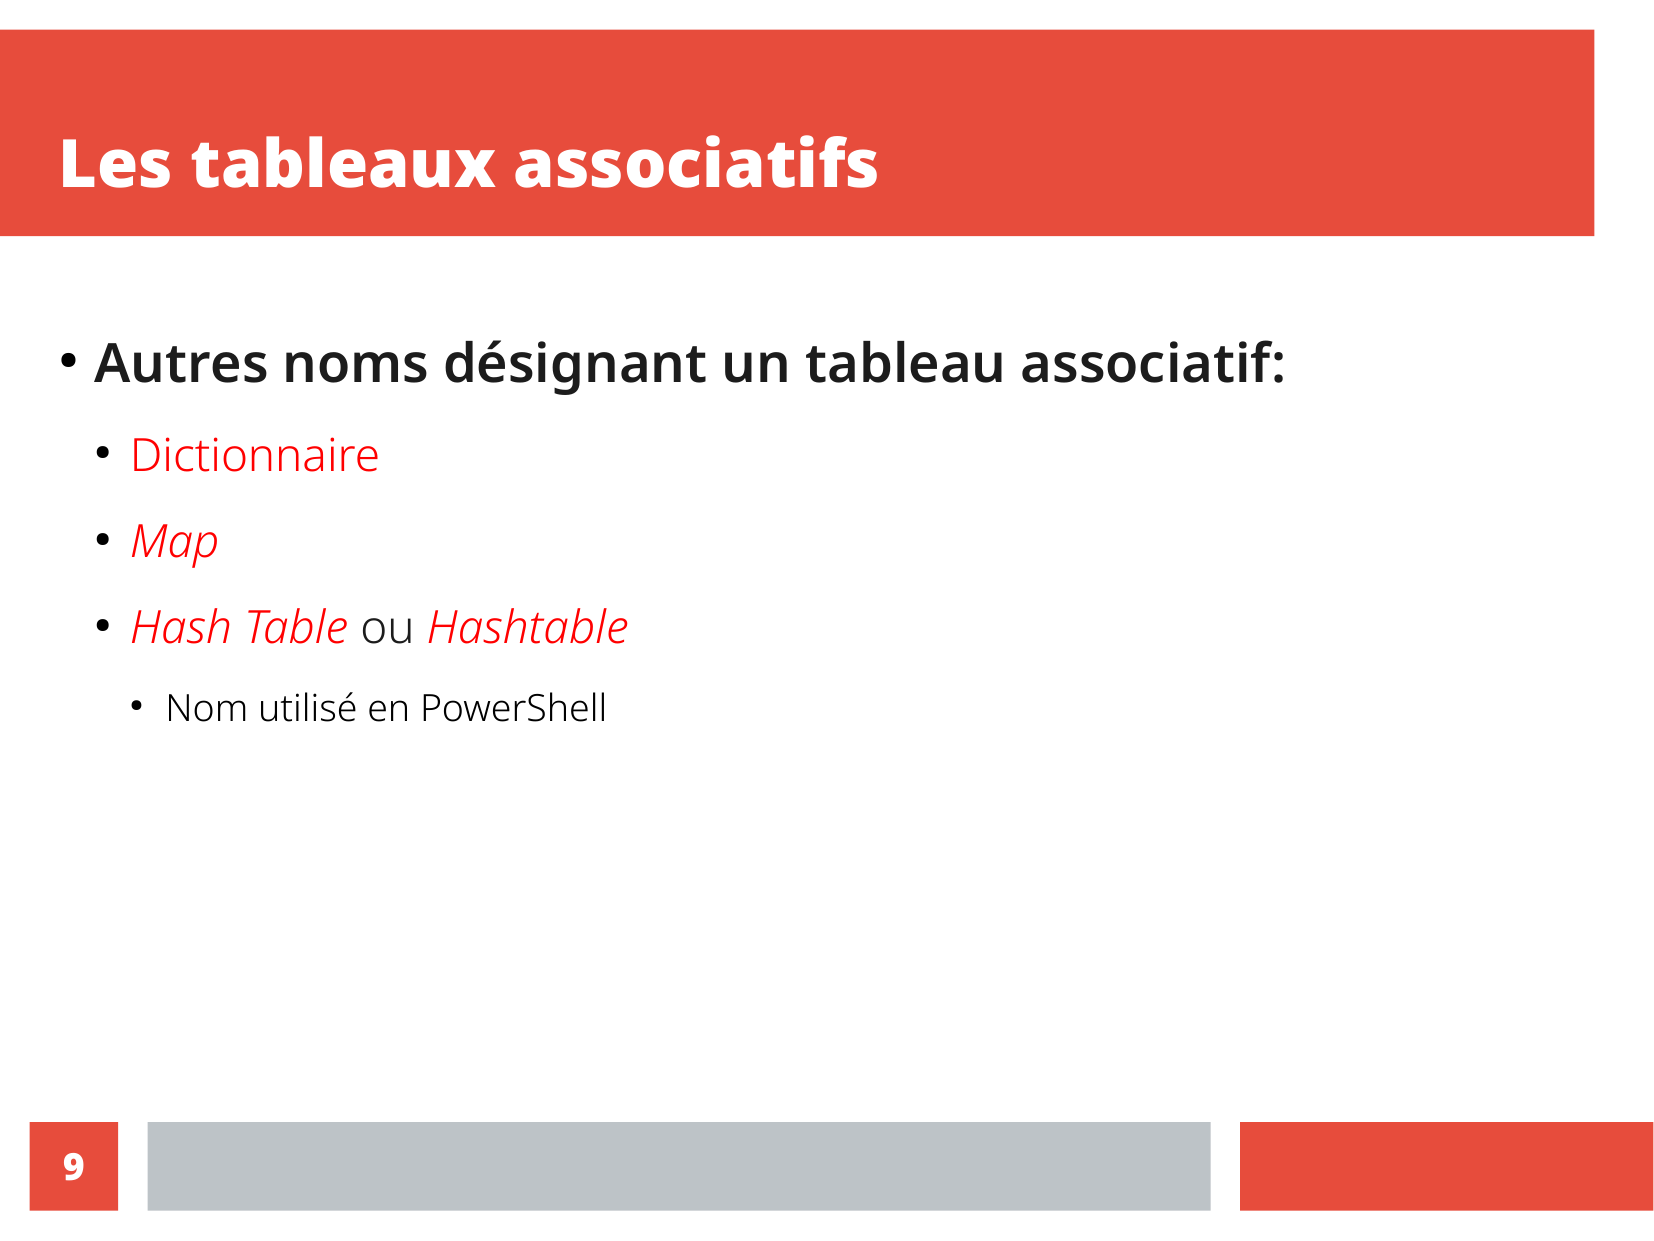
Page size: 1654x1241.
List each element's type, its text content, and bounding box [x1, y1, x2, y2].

list Autres noms désignant un tableau associatif: Dictionnaire Map Hash Table ou Hashtable Nom utilisé en PowerShell [59, 324, 1565, 1093]
title Les tableaux associatifs [59, 59, 1595, 207]
